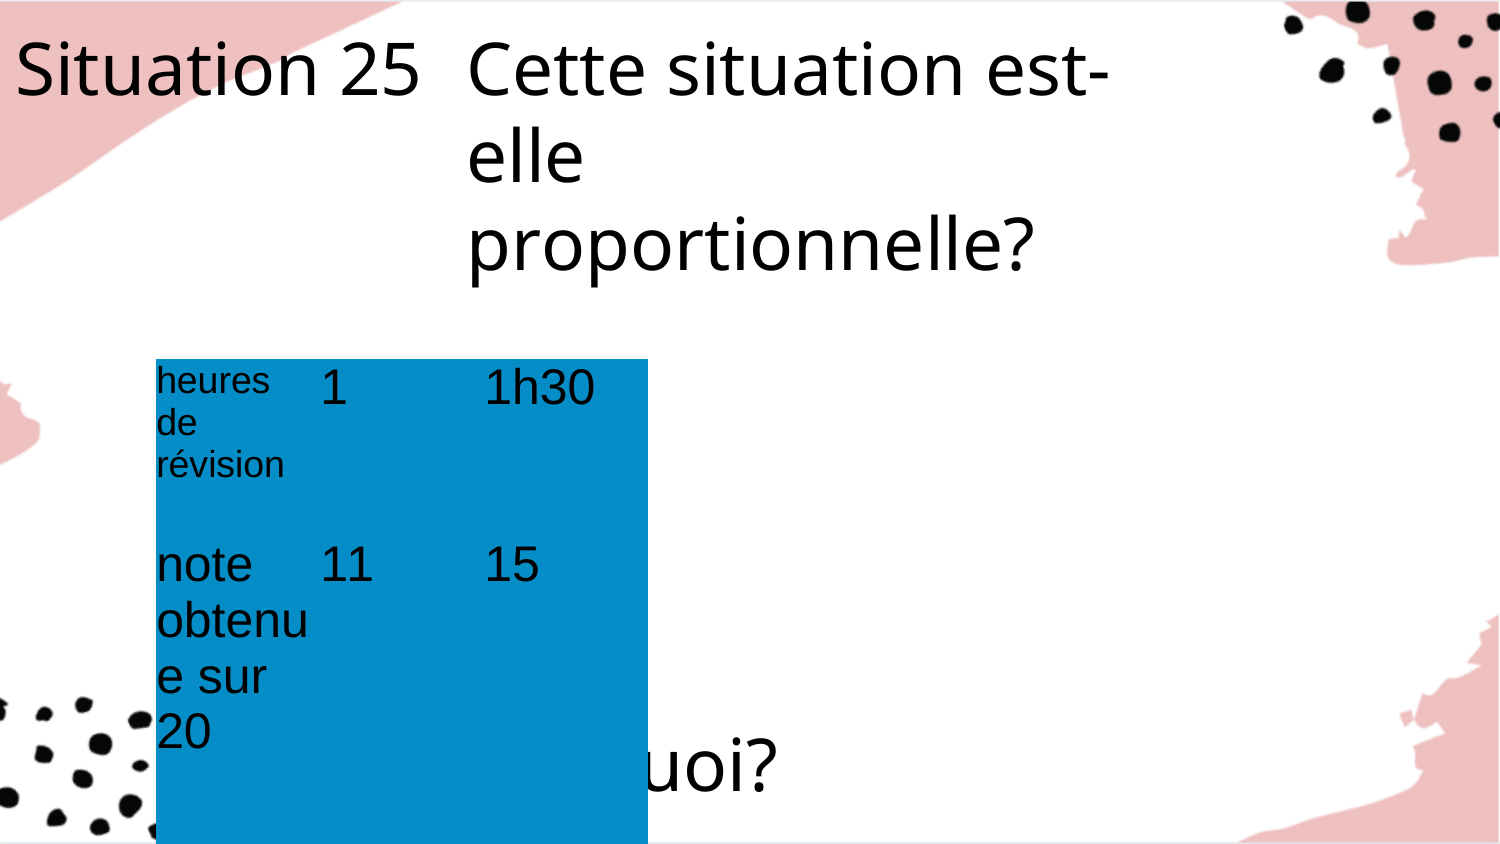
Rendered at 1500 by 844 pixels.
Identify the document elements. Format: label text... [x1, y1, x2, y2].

table_header 1h30 [484, 359, 648, 537]
table_header heures de révision [156, 359, 320, 537]
text_box Situation 25 [0, 7, 697, 127]
text_box Cette situation est-elle proportionnelle? [697, 7, 1148, 127]
text_box Pourquoi? [648, 703, 1112, 823]
table_cell 15 [484, 537, 648, 844]
table_cell 11 [320, 537, 484, 844]
table_cell note obtenue sur 20 [156, 537, 320, 844]
table_header 1 [320, 359, 484, 537]
picture [0, 0, 1500, 844]
